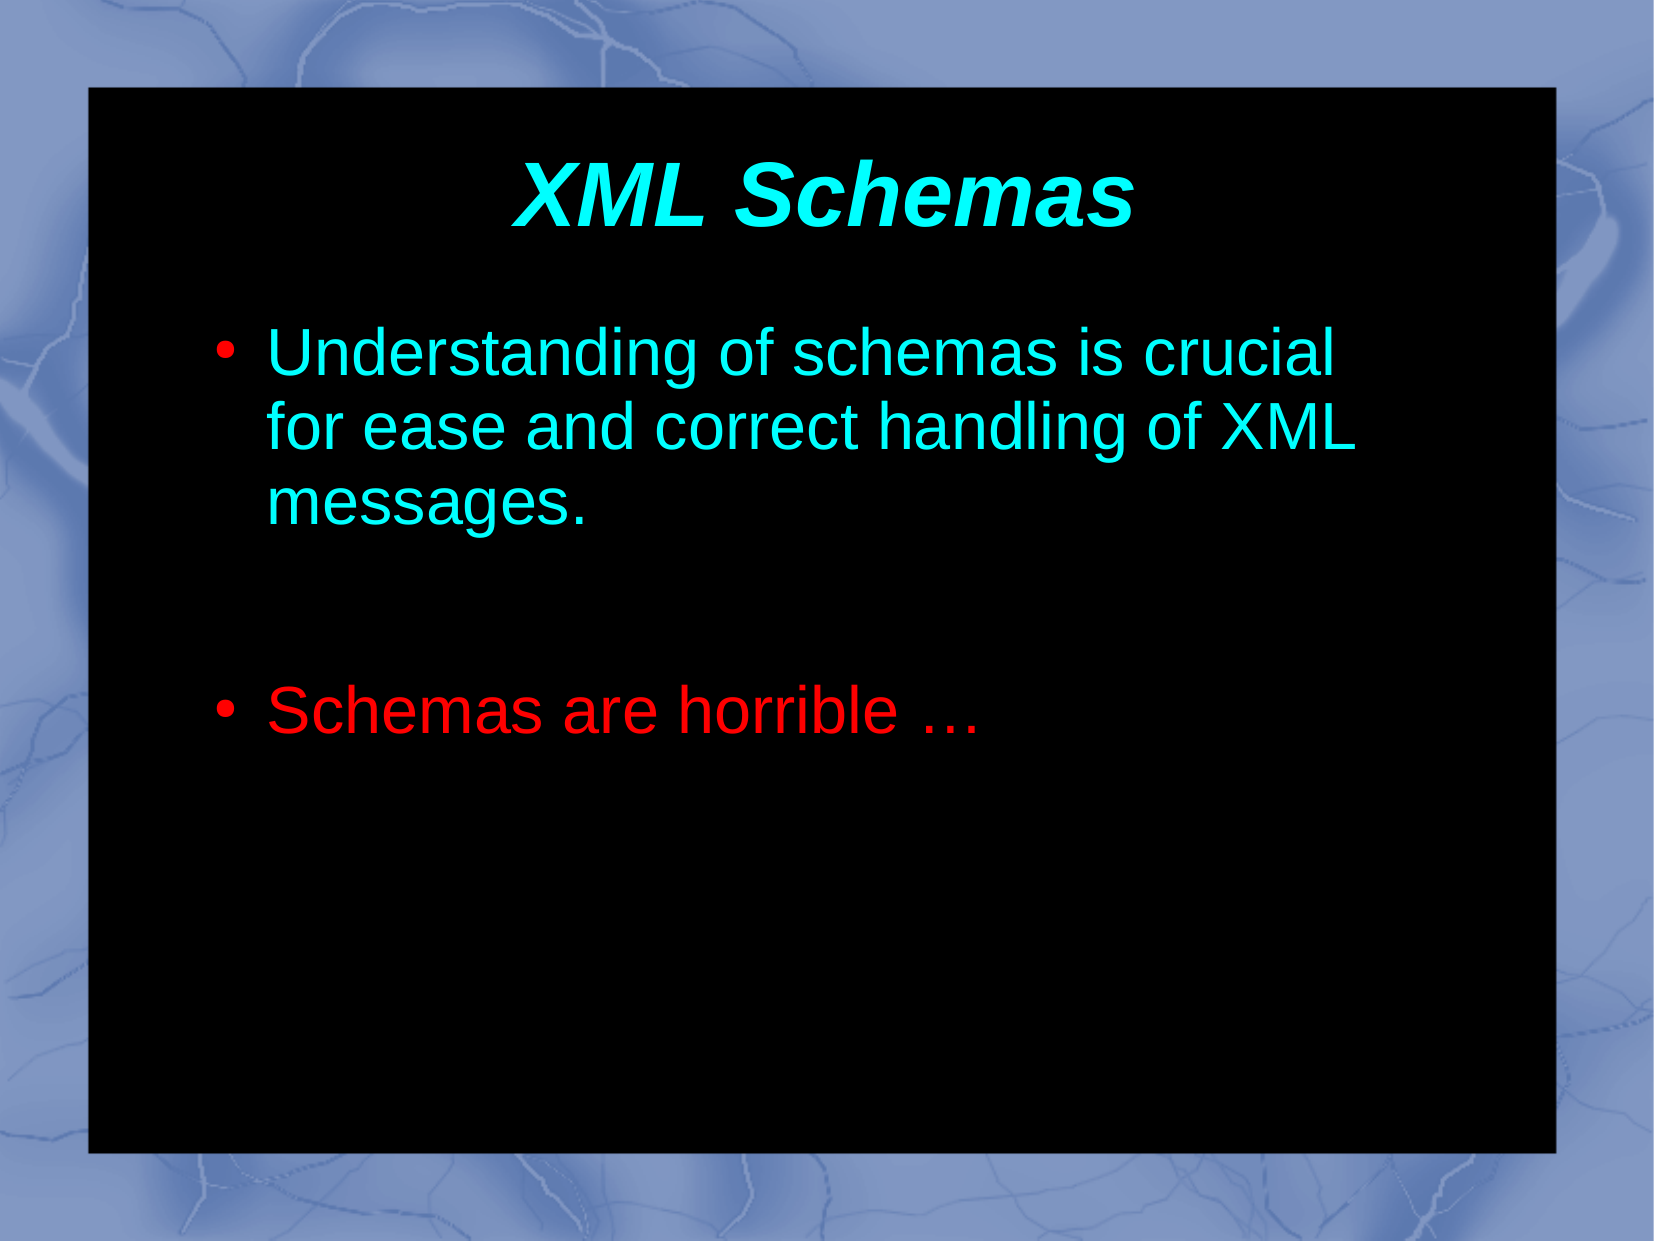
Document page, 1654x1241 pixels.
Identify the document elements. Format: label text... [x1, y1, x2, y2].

list Understanding of schemas is crucial for ease and correct handling of XML messages. Schemas are horrible … [195, 314, 1415, 1136]
title XML Schemas [118, 98, 1536, 291]
picture [0, 0, 1654, 1241]
